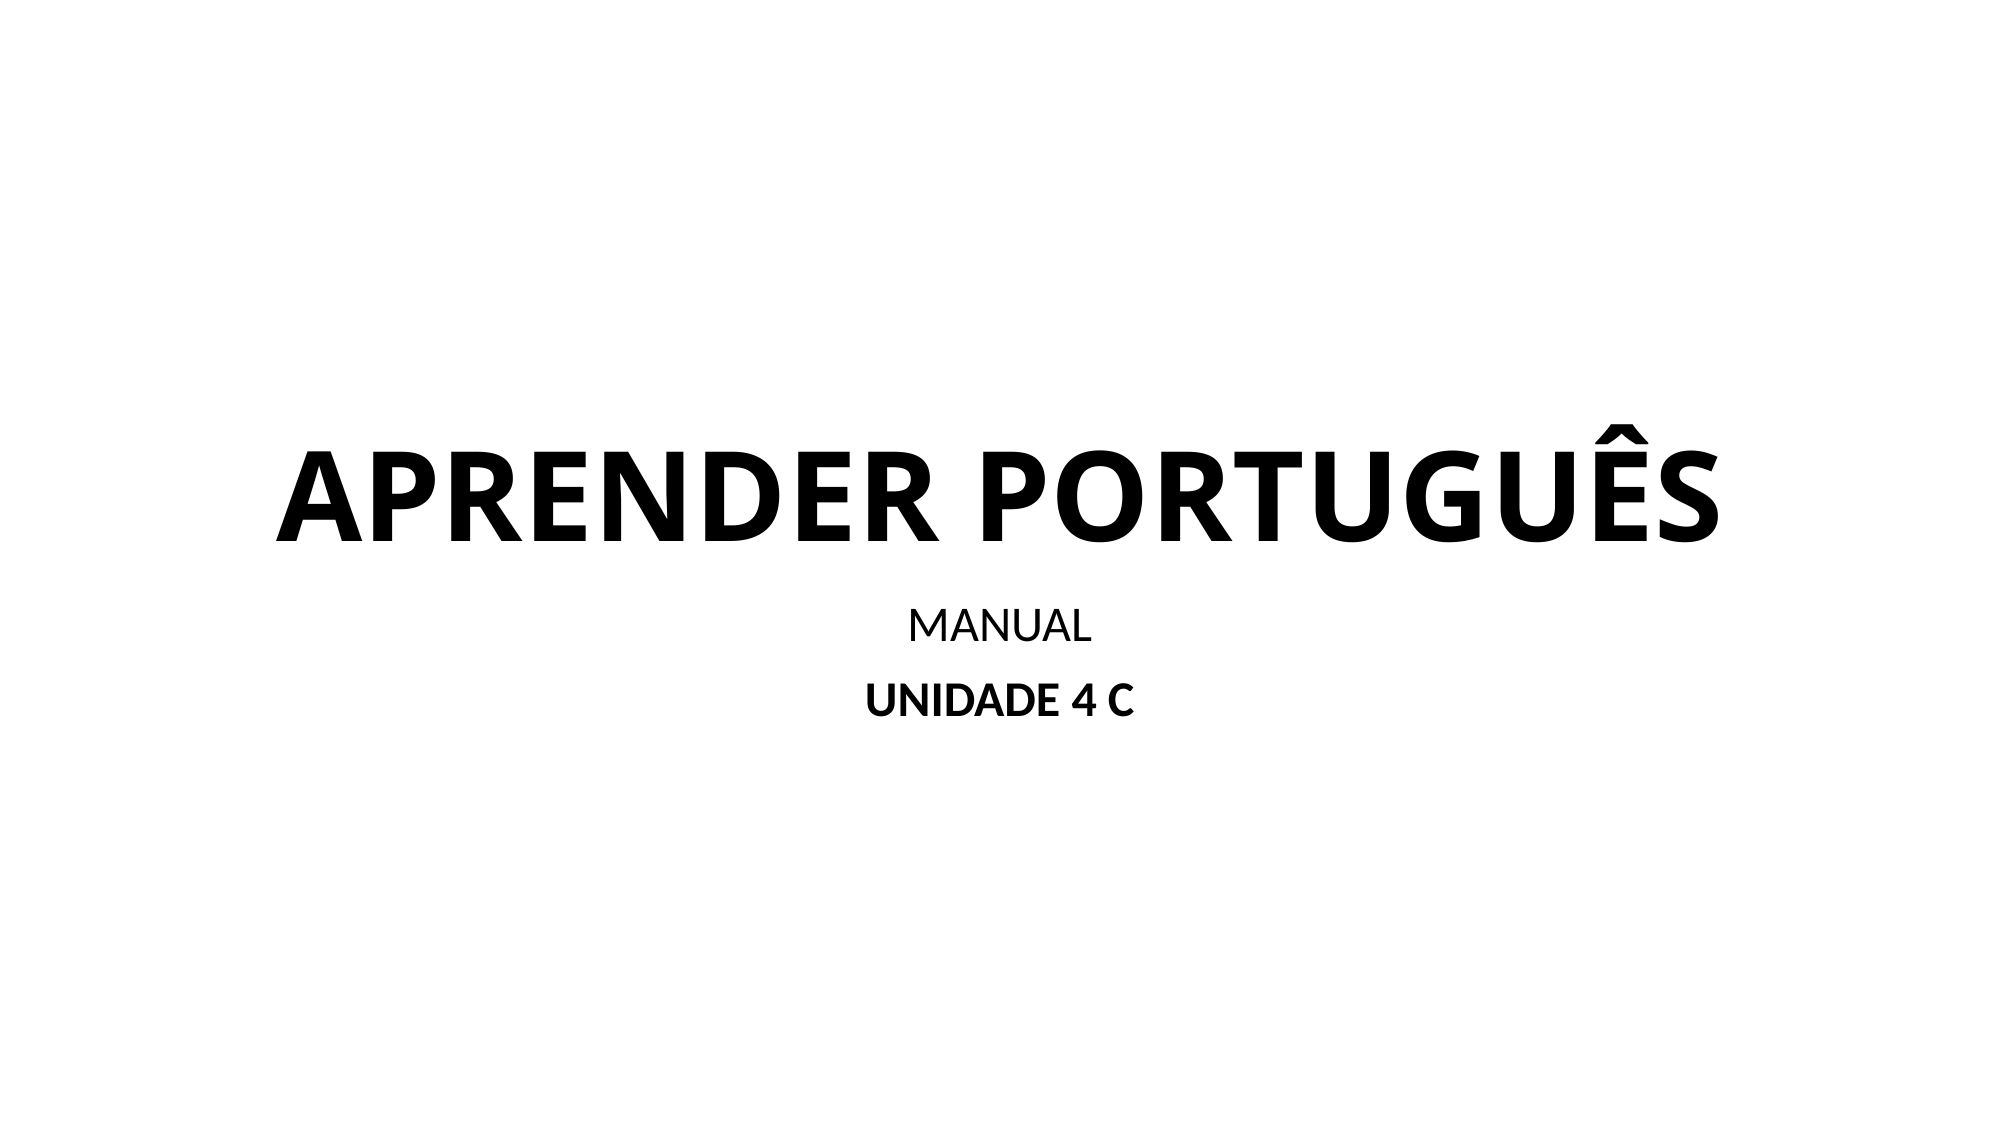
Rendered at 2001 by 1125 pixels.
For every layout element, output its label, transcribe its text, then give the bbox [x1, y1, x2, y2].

subtitle MANUAL UNIDADE 4 C [249, 590, 1750, 863]
title APRENDER PORTUGUÊS [249, 184, 1750, 576]
